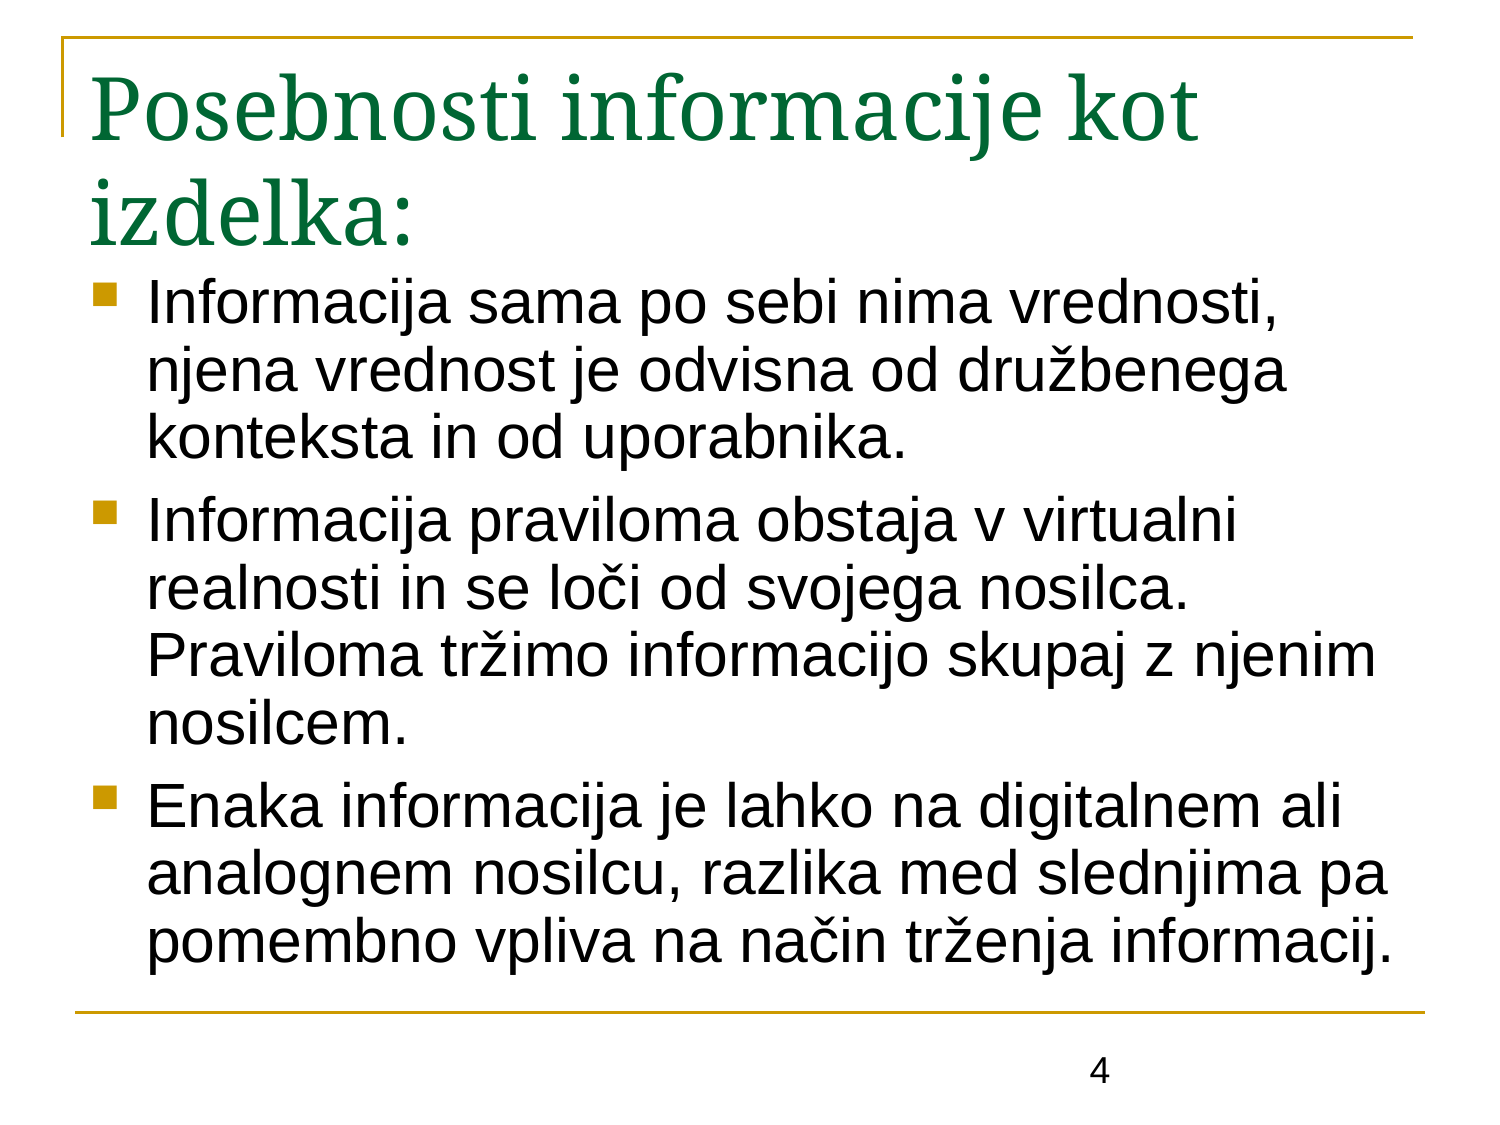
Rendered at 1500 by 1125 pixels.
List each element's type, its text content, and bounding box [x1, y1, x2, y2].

title Posebnosti informacije kot izdelka: [75, 45, 1426, 233]
list Informacija sama po sebi nima vrednosti, njena vrednost je odvisna od družbenega konteksta in od uporabnika. Informacija praviloma obstaja v virtualni realnosti in se loči od svojega nosilca. Praviloma tržimo informacijo skupaj z njenim nosilcem. Enaka informacija je lahko na digitalnem ali analognem nosilcu, razlika med slednjima pa pomembno vpliva na način trženja informacij. [75, 262, 1426, 1006]
